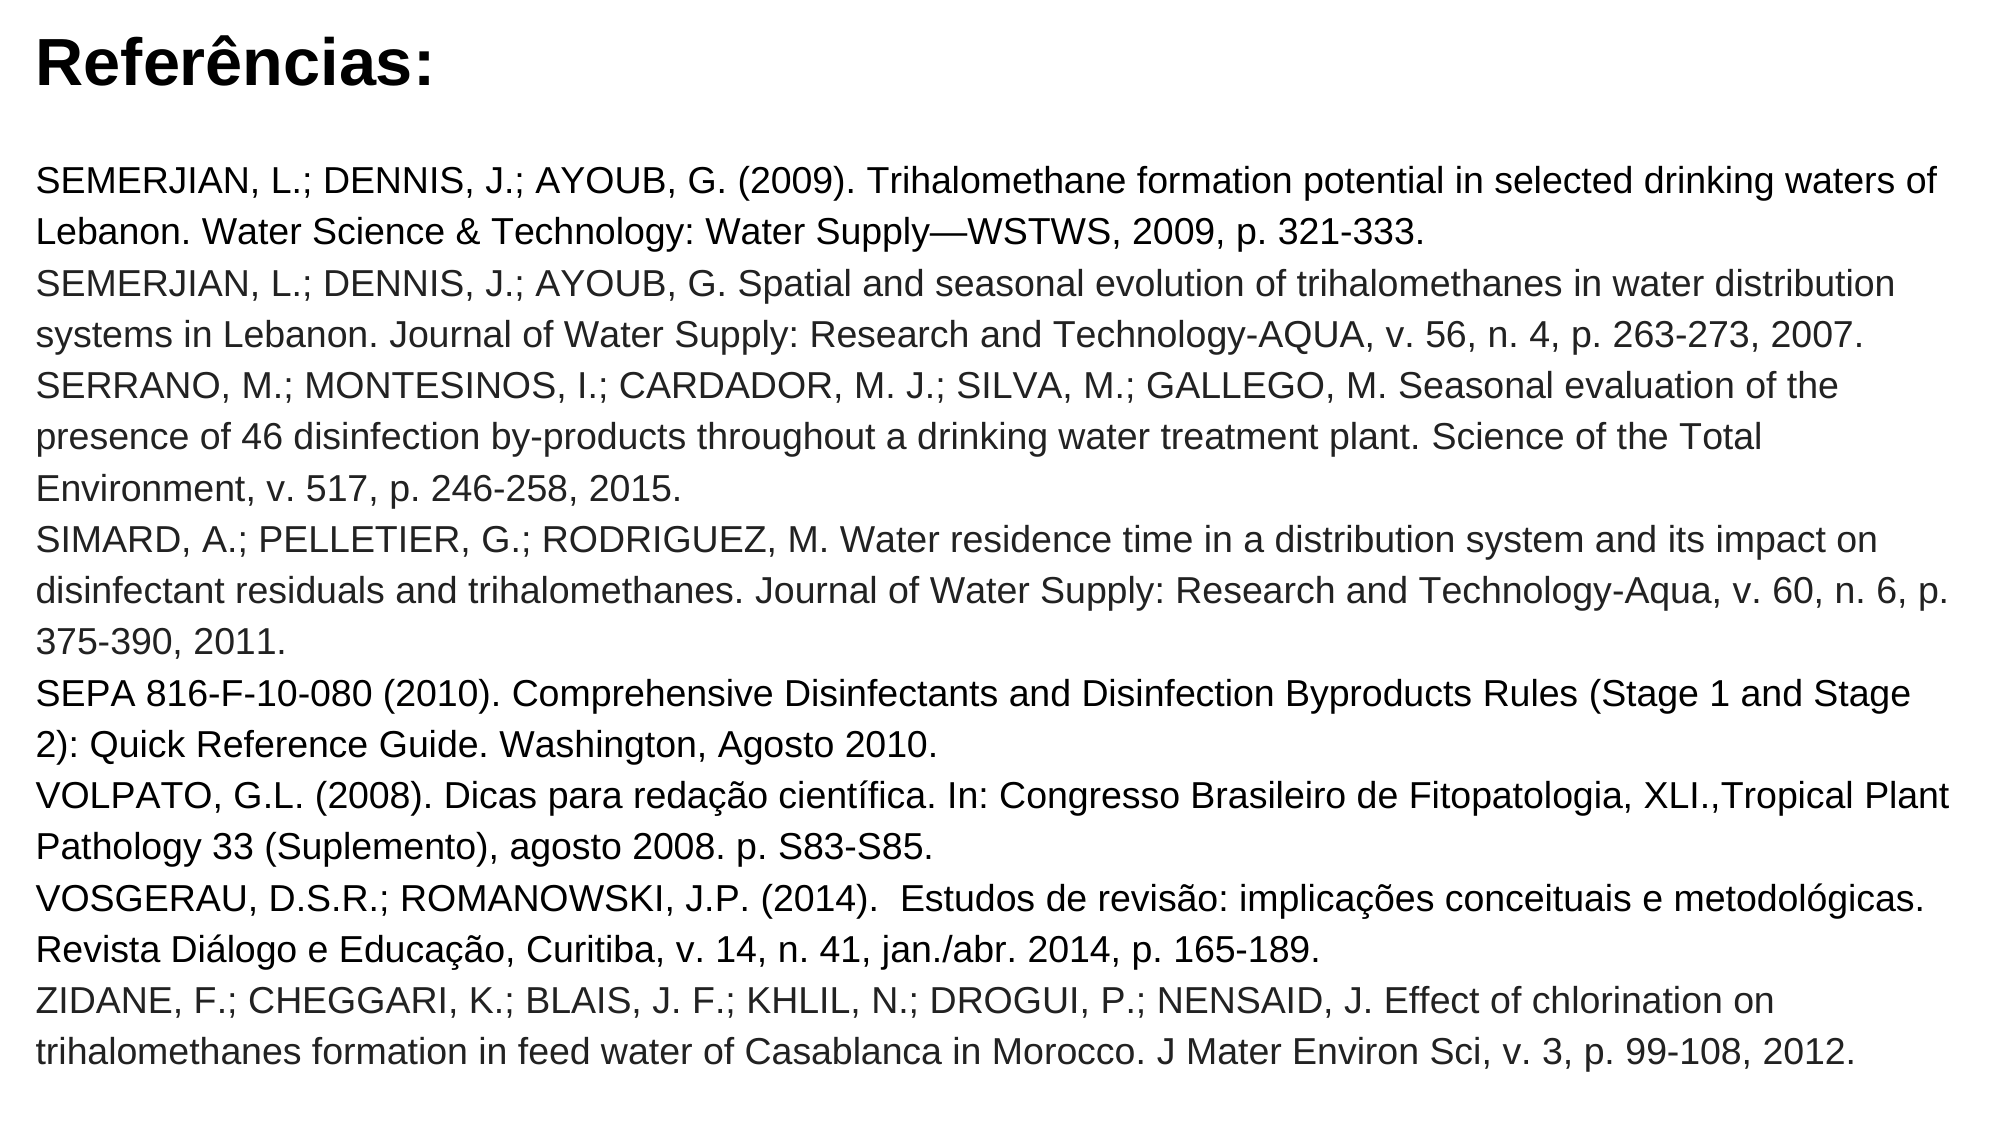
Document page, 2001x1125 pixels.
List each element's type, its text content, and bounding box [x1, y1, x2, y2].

title Referências: SEMERJIAN, L.; DENNIS, J.; AYOUB, G. (2009). Trihalomethane formation potential in selected drinking waters of Lebanon. Water Science & Technology: Water Supply—WSTWS, 2009, p. 321-333. SEMERJIAN, L.; DENNIS, J.; AYOUB, G. Spatial and seasonal evolution of trihalomethanes in water distribution systems in Lebanon. Journal of Water Supply: Research and Technology-AQUA, v. 56, n. 4, p. 263-273, 2007. SERRANO, M.; MONTESINOS, I.; CARDADOR, M. J.; SILVA, M.; GALLEGO, M. Seasonal evaluation of the presence of 46 disinfection by-products throughout a drinking water treatment plant. Science of the Total Environment, v. 517, p. 246-258, 2015. SIMARD, A.; PELLETIER, G.; RODRIGUEZ, M. Water residence time in a distribution system and its impact on disinfectant residuals and trihalomethanes. Journal of Water Supply: Research and Technology-Aqua, v. 60, n. 6, p. 375-390, 2011. SEPA 816-F-10-080 (2010). Comprehensive Disinfectants and Disinfection Byproducts Rules (Stage 1 and Stage 2): Quick Reference Guide. Washington, Agosto 2010. VOLPATO, G.L. (2008). Dicas para redação científica. In: Congresso Brasileiro de Fitopatologia, XLI.,Tropical Plant Pathology 33 (Suplemento), agosto 2008. p. S83-S85. VOSGERAU, D.S.R.; ROMANOWSKI, J.P. (2014). Estudos de revisão: implicações conceituais e metodológicas. Revista Diálogo e Educação, Curitiba, v. 14, n. 41, jan./abr. 2014, p. 165-189. ZIDANE, F.; CHEGGARI, K.; BLAIS, J. F.; KHLIL, N.; DROGUI, P.; NENSAID, J. Effect of chlorination on trihalomethanes formation in feed water of Casablanca in Morocco. J Mater Environ Sci, v. 3, p. 99-108, 2012. [20, 0, 1966, 1122]
